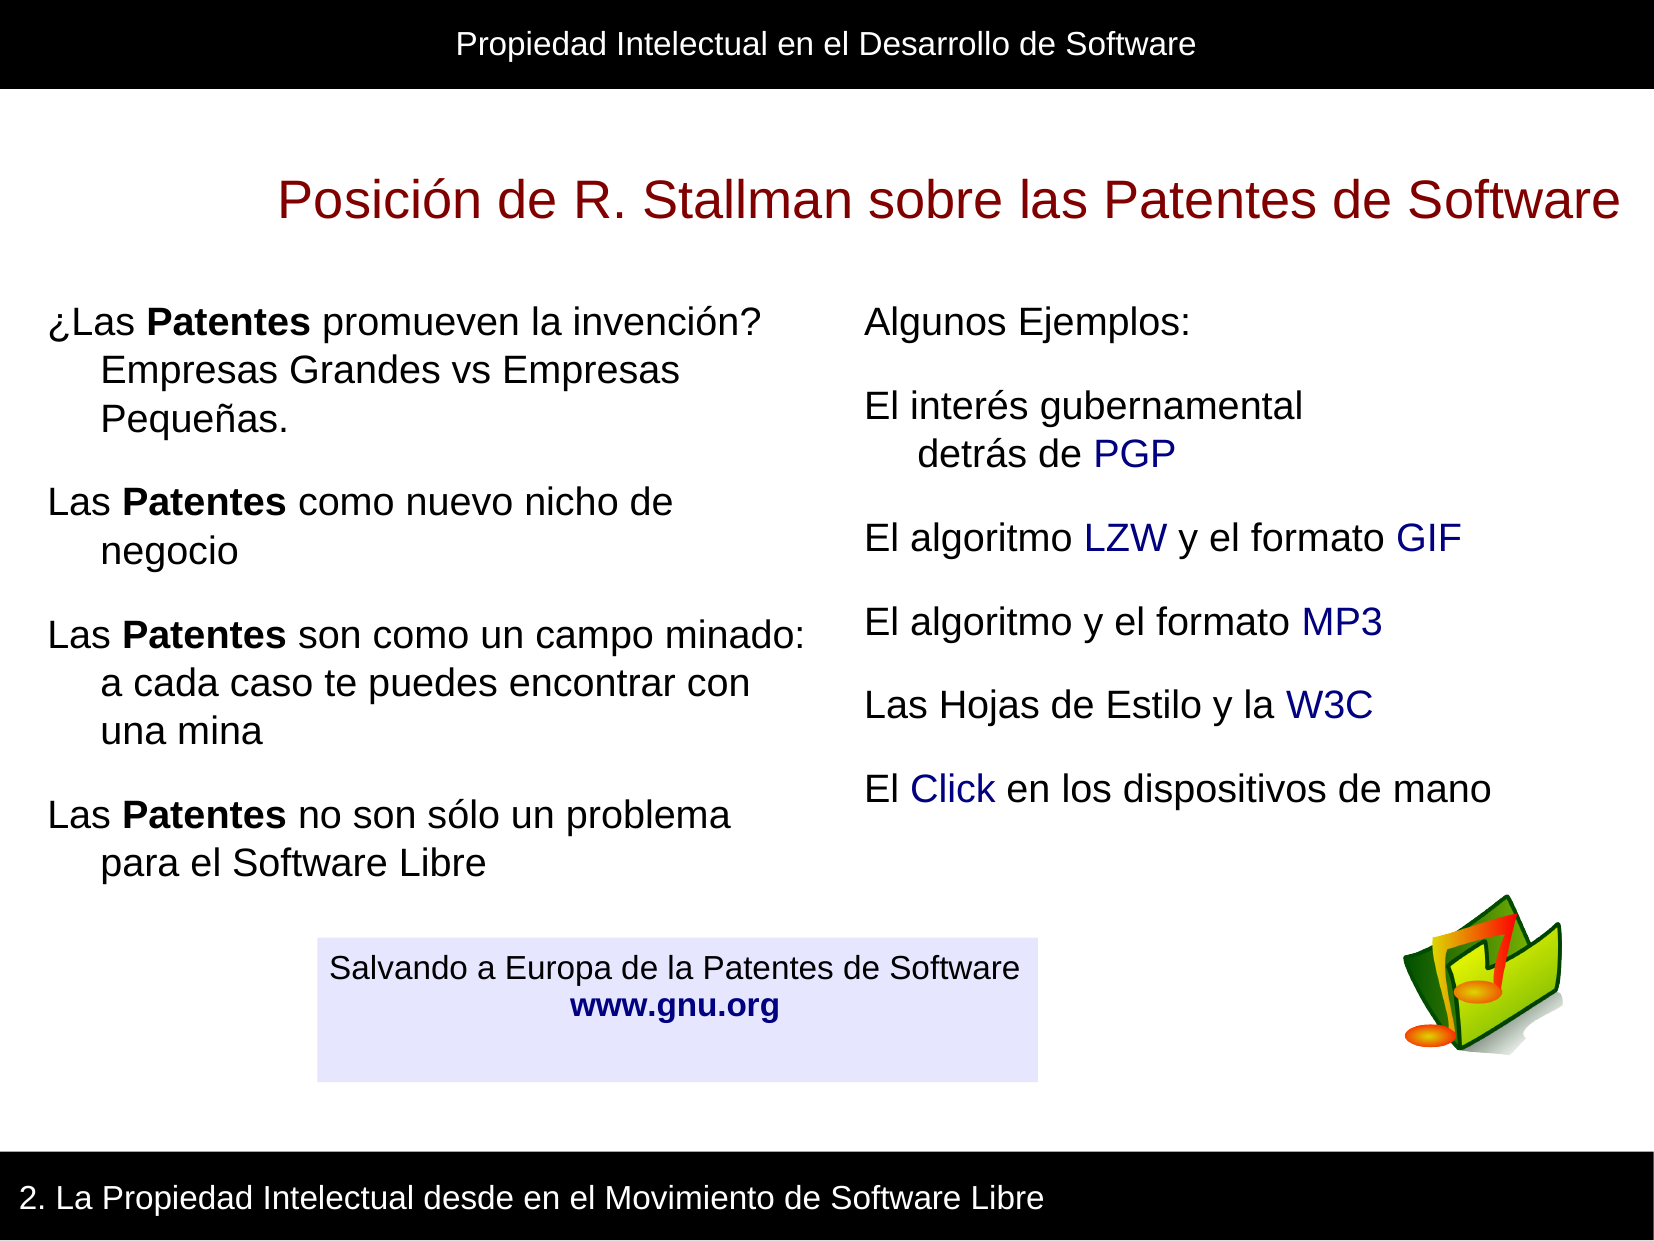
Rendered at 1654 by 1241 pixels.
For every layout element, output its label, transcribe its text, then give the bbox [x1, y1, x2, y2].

list ¿Las Patentes promueven la invención? Empresas Grandes vs Empresas Pequeñas. Las Patentes como nuevo nicho de negocio Las Patentes son como un campo minado: a cada caso te puedes encontrar con una mina Las Patentes no son sólo un problema para el Software Libre [29, 295, 808, 1122]
picture [1400, 891, 1565, 1057]
title Posición de R. Stallman sobre las Patentes de Software [147, 147, 1625, 252]
text_box Salvando a Europa de la Patentes de Software www.gnu.org [317, 937, 1038, 1083]
list Algunos Ejemplos: El interés gubernamental detrás de PGP El algoritmo LZW y el formato GIF El algoritmo y el formato MP3 Las Hojas de Estilo y la W3C El Click en los dispositivos de mano [846, 295, 1573, 1122]
text_box 2. La Propiedad Intelectual desde en el Movimiento de Software Libre [18, 1180, 1047, 1218]
